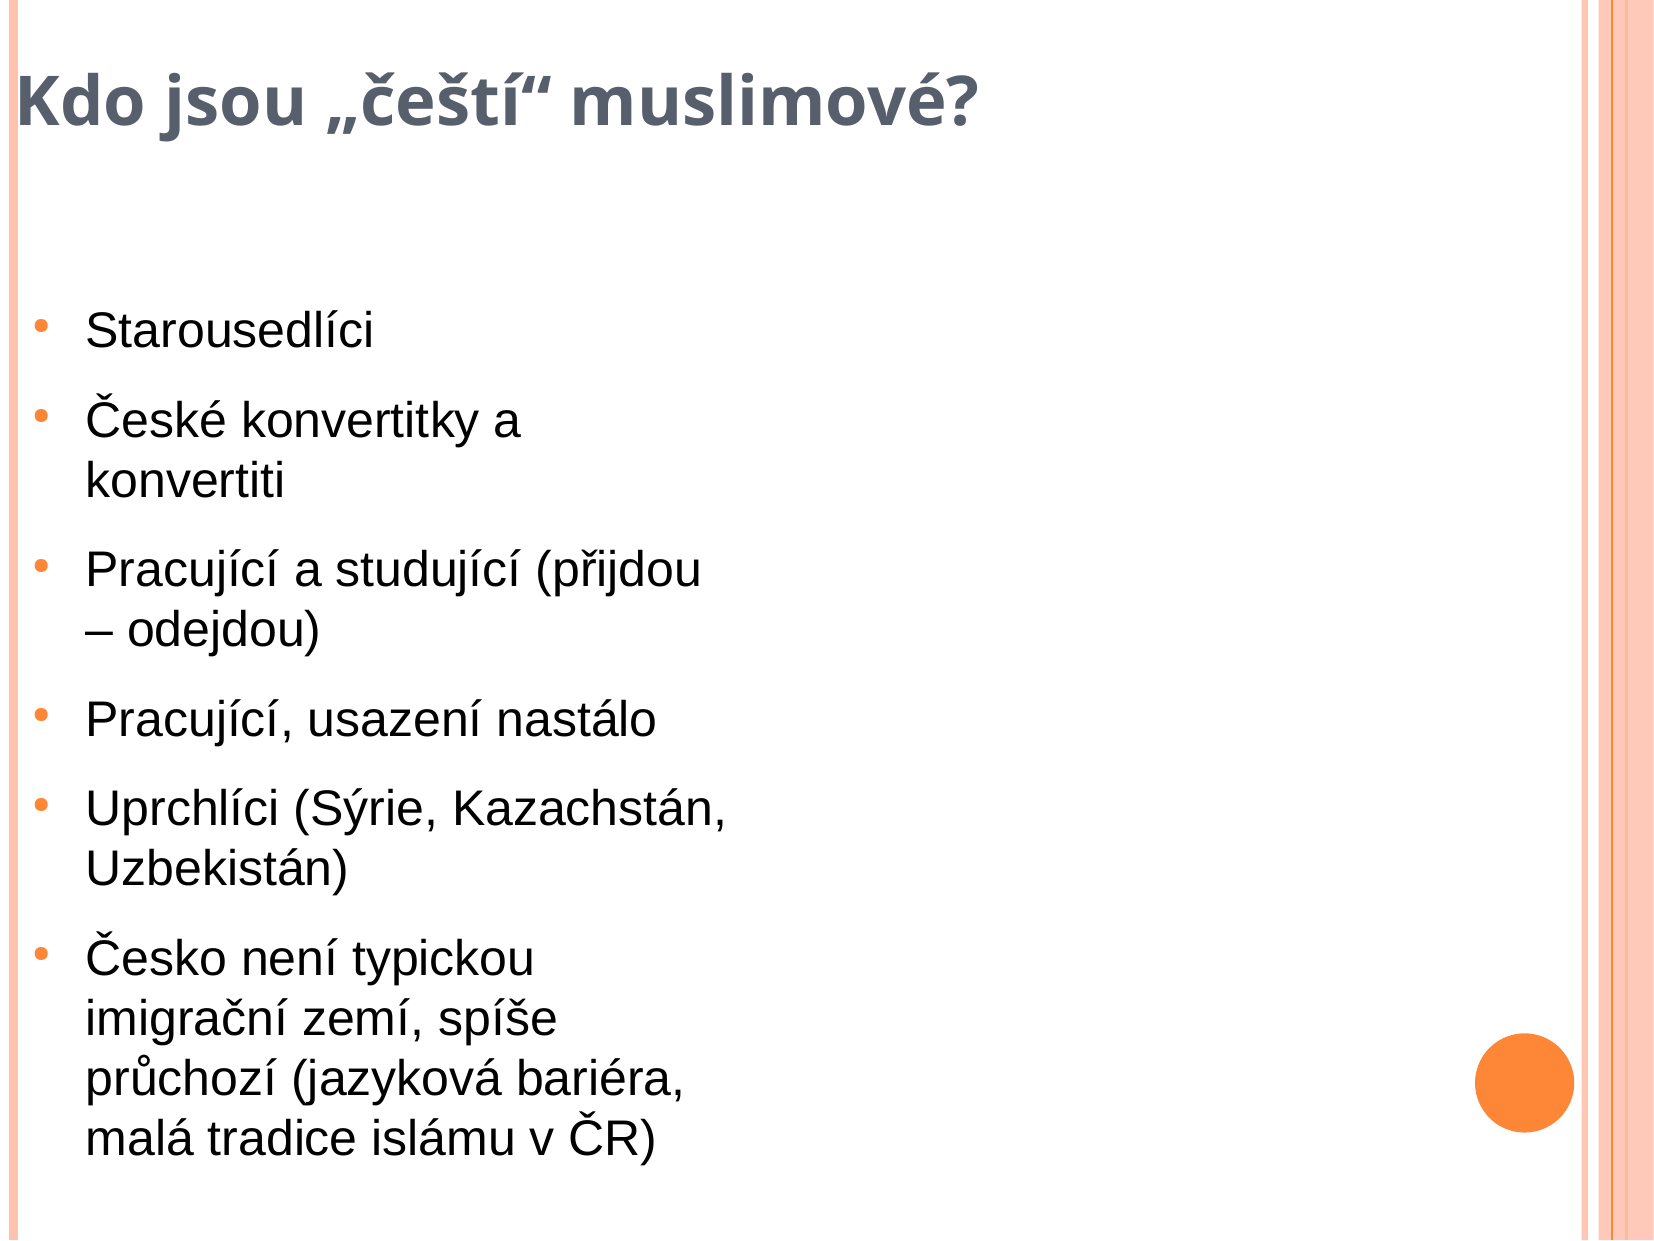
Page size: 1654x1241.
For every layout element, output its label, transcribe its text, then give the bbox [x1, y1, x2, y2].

title Kdo jsou „čeští“ muslimové? [0, 49, 1489, 257]
list Starousedlíci České konvertitky a konvertiti Pracující a studující (přijdou – odejdou) Pracující, usazení nastálo Uprchlíci (Sýrie, Kazachstán, Uzbekistán) Česko není typickou imigrační zemí, spíše průchozí (jazyková bariéra, malá tradice islámu v ČR) [0, 200, 745, 1020]
